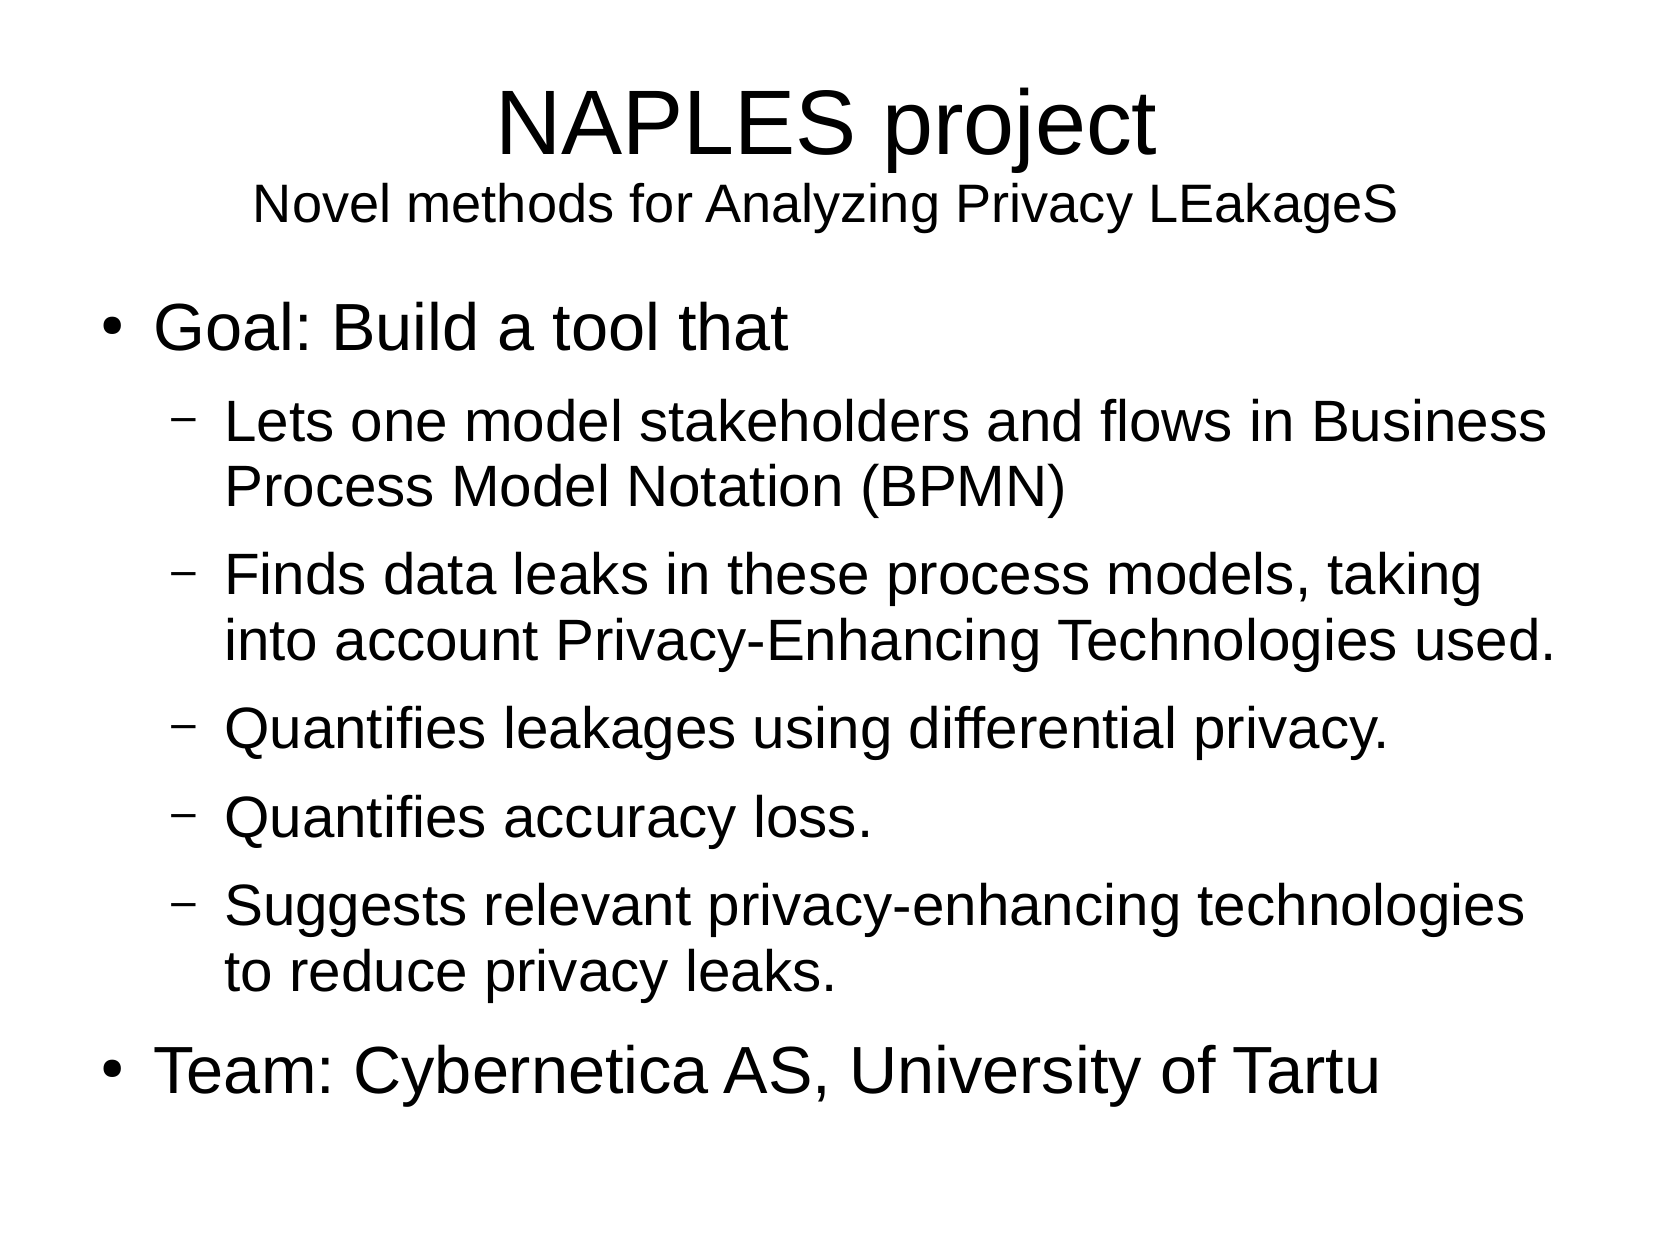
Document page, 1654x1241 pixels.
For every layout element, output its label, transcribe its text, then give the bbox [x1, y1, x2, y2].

list Goal: Build a tool that Lets one model stakeholders and flows in Business Process Model Notation (BPMN) Finds data leaks in these process models, taking into account Privacy-Enhancing Technologies used. Quantifies leakages using differential privacy. Quantifies accuracy loss. Suggests relevant privacy-enhancing technologies to reduce privacy leaks. Team: Cybernetica AS, University of Tartu [82, 290, 1571, 1111]
title NAPLES project Novel methods for Analyzing Privacy LEakageS [82, 49, 1571, 257]
